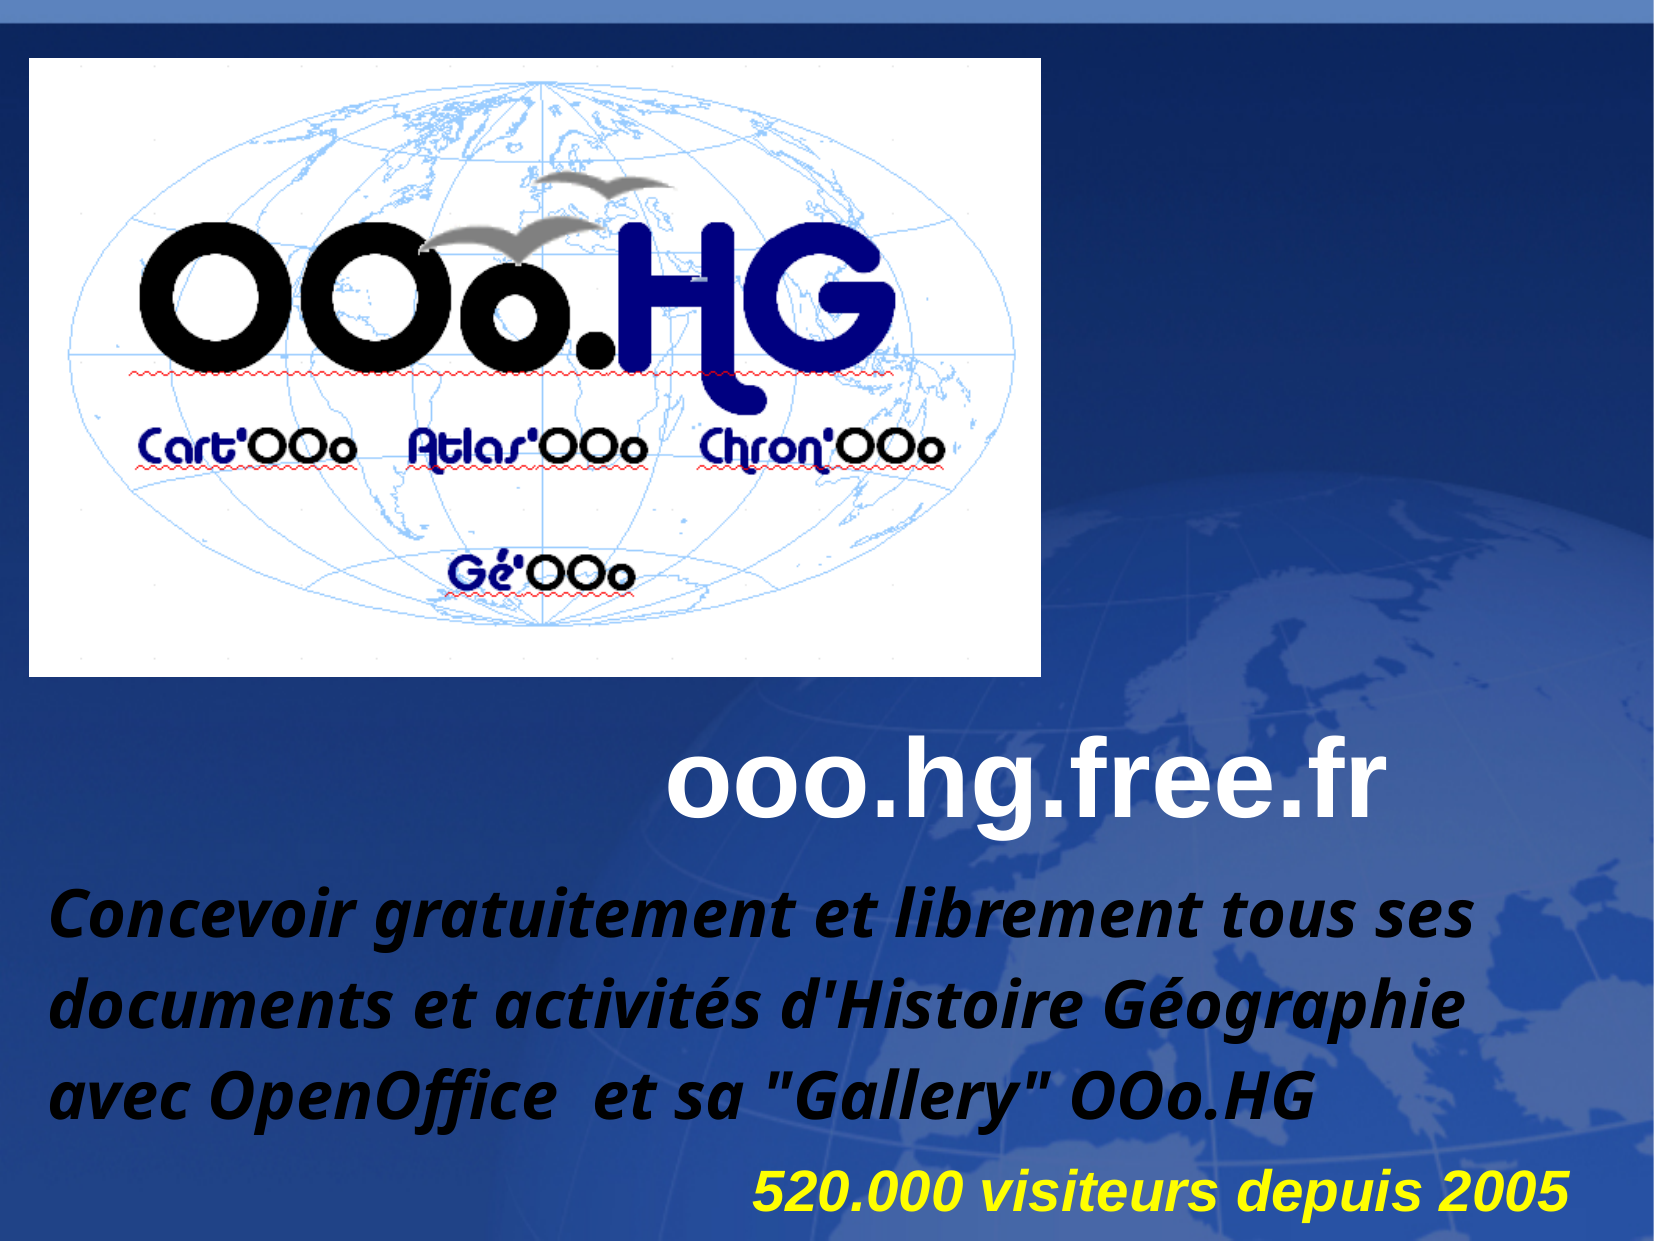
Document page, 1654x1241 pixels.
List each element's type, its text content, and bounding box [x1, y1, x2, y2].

picture [60, 1102, 72, 1112]
picture [387, 1102, 407, 1111]
picture [0, 0, 1654, 1241]
picture [270, 1102, 282, 1112]
text_box Concevoir gratuitement et librement tous ses documents et activités d'Histoire Géographie avec OpenOffice et sa "Gallery" OOo.HG [29, 856, 1654, 1102]
text_box ooo.hg.free.fr [649, 708, 1625, 849]
picture [1284, 1102, 1301, 1111]
picture [1082, 1102, 1102, 1111]
text_box 520.000 visiteurs depuis 2005 [738, 1151, 1625, 1233]
picture [852, 1102, 864, 1112]
picture [1178, 1102, 1191, 1112]
picture [807, 1102, 824, 1111]
picture [221, 1102, 241, 1111]
picture [718, 1102, 730, 1112]
picture [1130, 1102, 1150, 1111]
